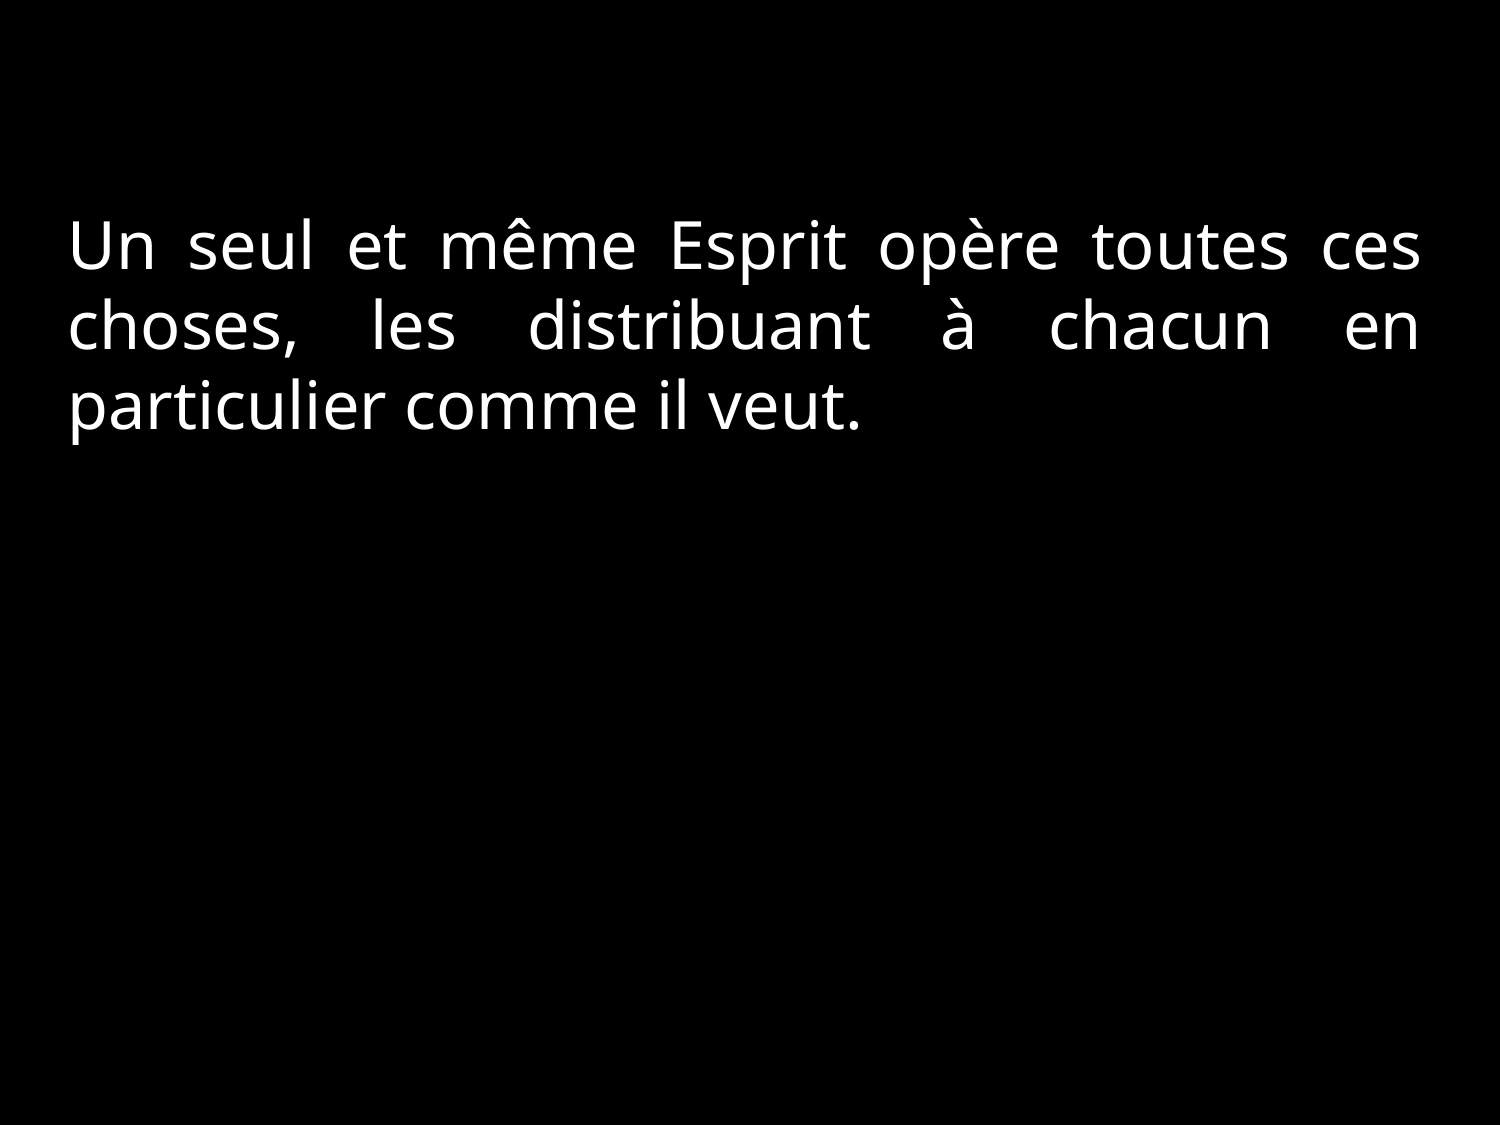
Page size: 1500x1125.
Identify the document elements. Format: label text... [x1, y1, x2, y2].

text_box Un seul et même Esprit opère toutes ces choses, les distribuant à chacun en particulier comme il veut. [52, 195, 1439, 450]
